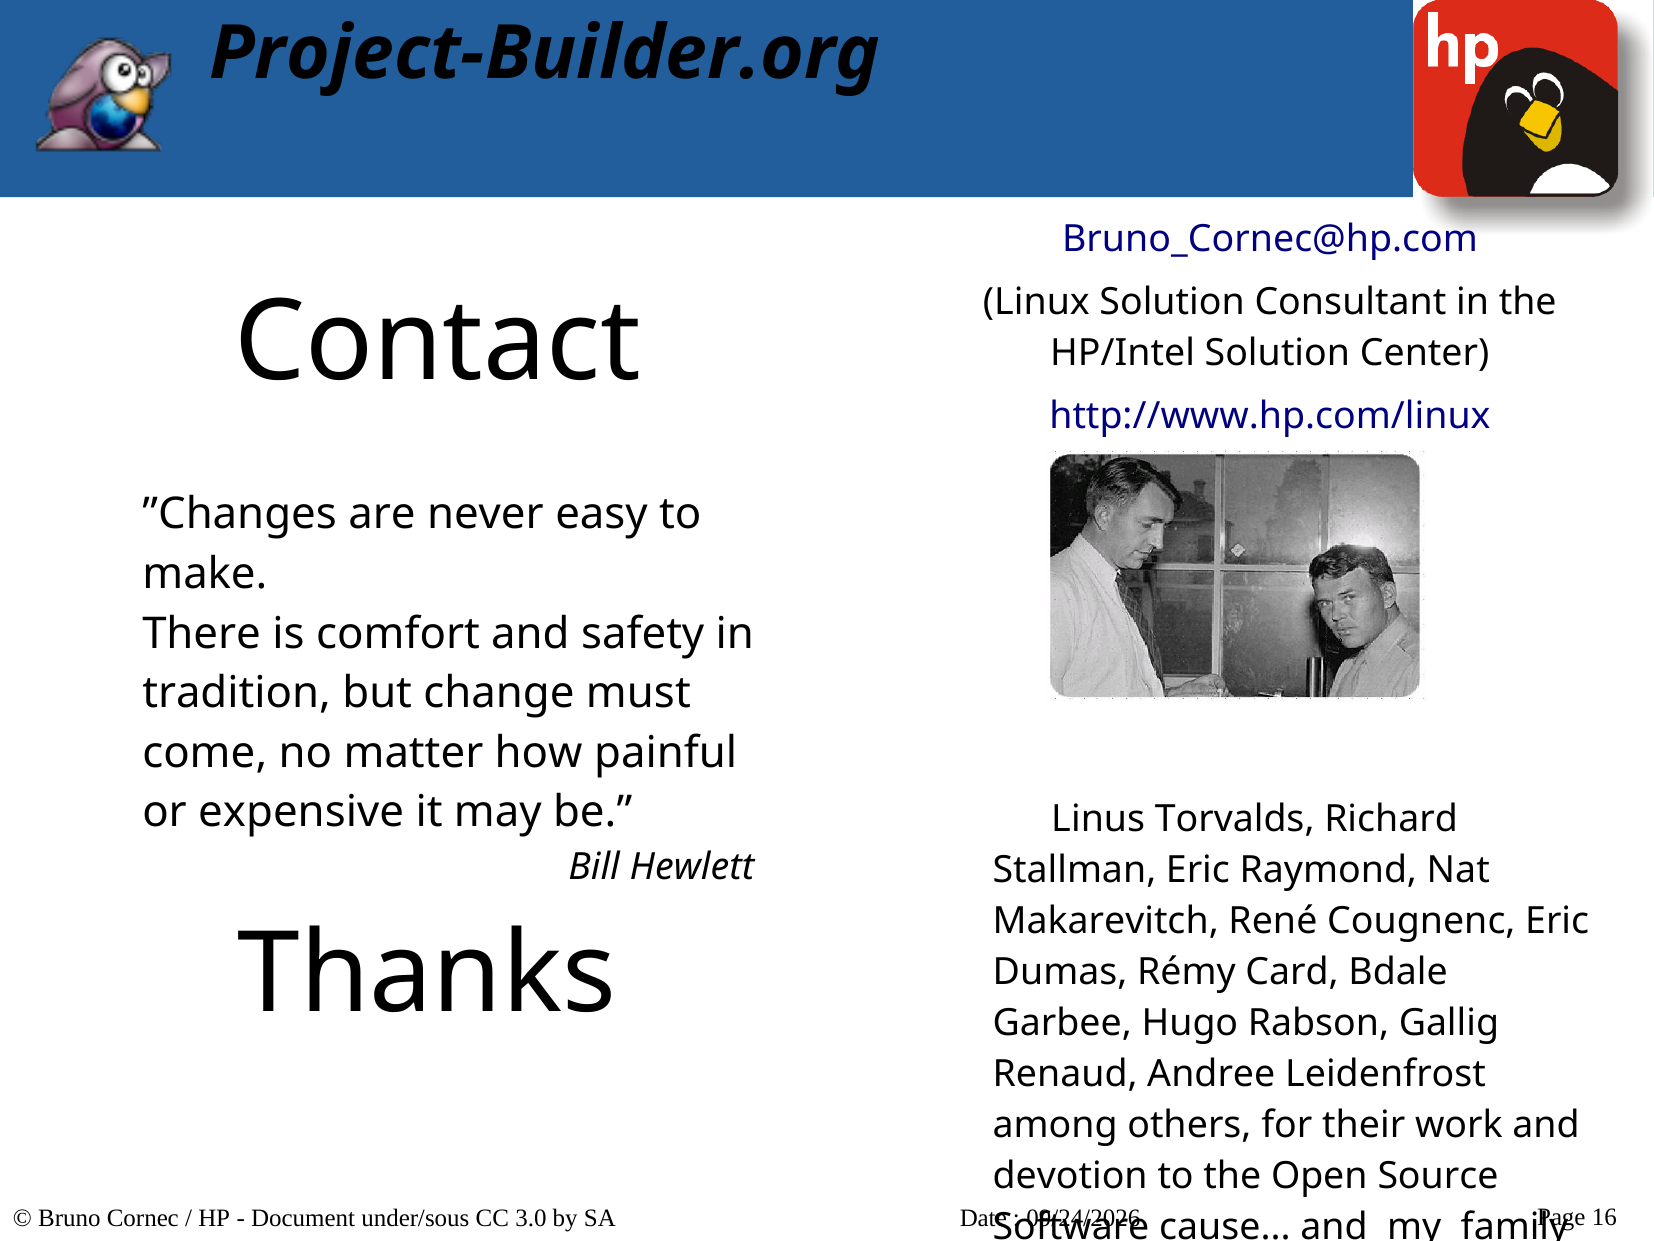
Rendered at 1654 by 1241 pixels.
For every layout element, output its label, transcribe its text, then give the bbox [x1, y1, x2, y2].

picture [1413, 0, 1654, 235]
picture [0, 0, 211, 199]
text_box Contact [234, 259, 655, 399]
list Bruno_Cornec@hp.com (Linux Solution Consultant in the HP/Intel Solution Center) http://www.hp.com/linux Linus Torvalds, Richard Stallman, Eric Raymond, Nat Makarevitch, René Cougnenc, Eric Dumas, Rémy Card, Bdale Garbee, Hugo Rabson, Gallig Renaud, Andree Leidenfrost among others, for their work and devotion to the Open Source Software cause... and my family for his patience :-) [862, 211, 1595, 1189]
text_box ”Changes are never easy to make. There is comfort and safety in tradition, but change must come, no matter how painful or expensive it may be.” Bill Hewlett [65, 482, 783, 856]
text_box Thanks [237, 891, 635, 1032]
picture [1043, 450, 1427, 702]
